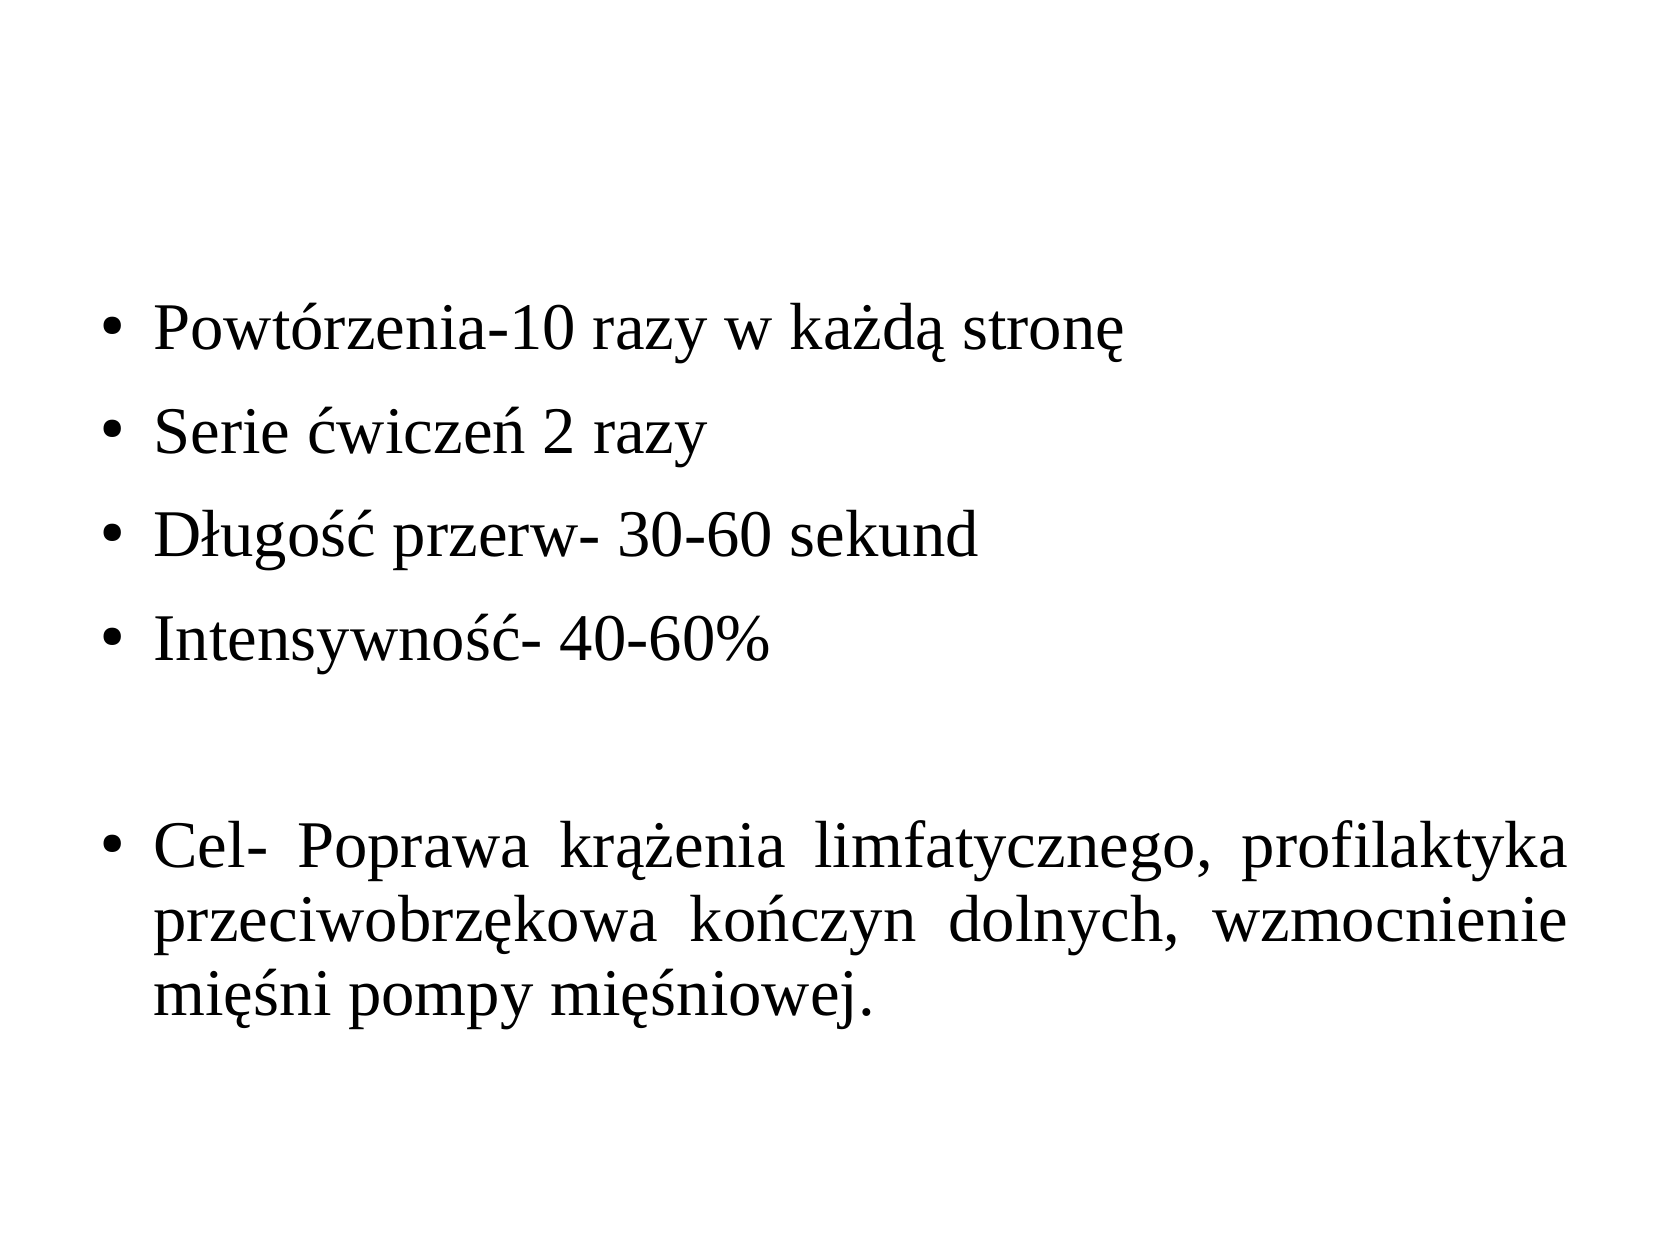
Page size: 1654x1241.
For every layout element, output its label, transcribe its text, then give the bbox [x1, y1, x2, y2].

list Powtórzenia-10 razy w każdą stronę Serie ćwiczeń 2 razy Długość przerw- 30-60 sekund Intensywność- 40-60% Cel- Poprawa krążenia limfatycznego, profilaktyka przeciwobrzękowa kończyn dolnych, wzmocnienie mięśni pompy mięśniowej. [82, 290, 1571, 1147]
